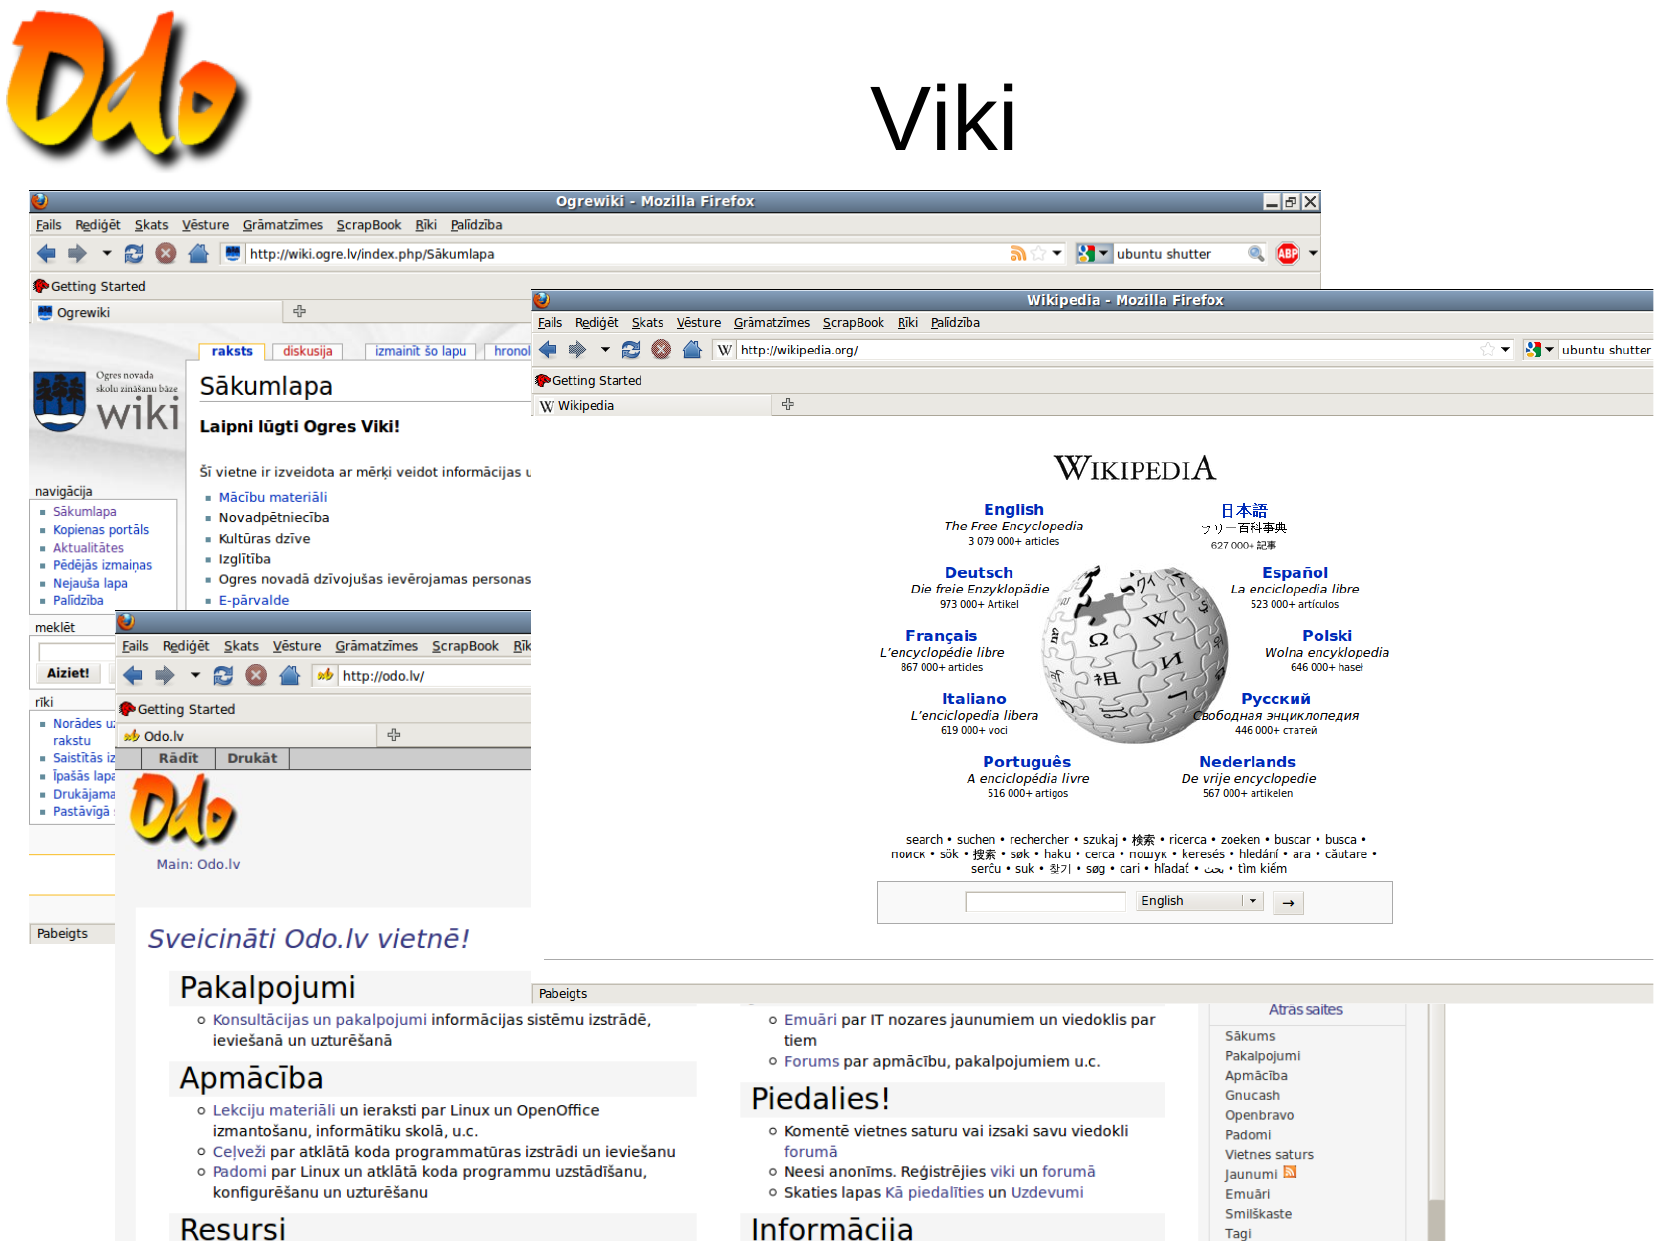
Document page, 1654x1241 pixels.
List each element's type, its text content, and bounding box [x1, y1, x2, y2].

title Viki [236, 70, 1654, 174]
picture [5, 6, 263, 178]
picture [29, 190, 1654, 1241]
